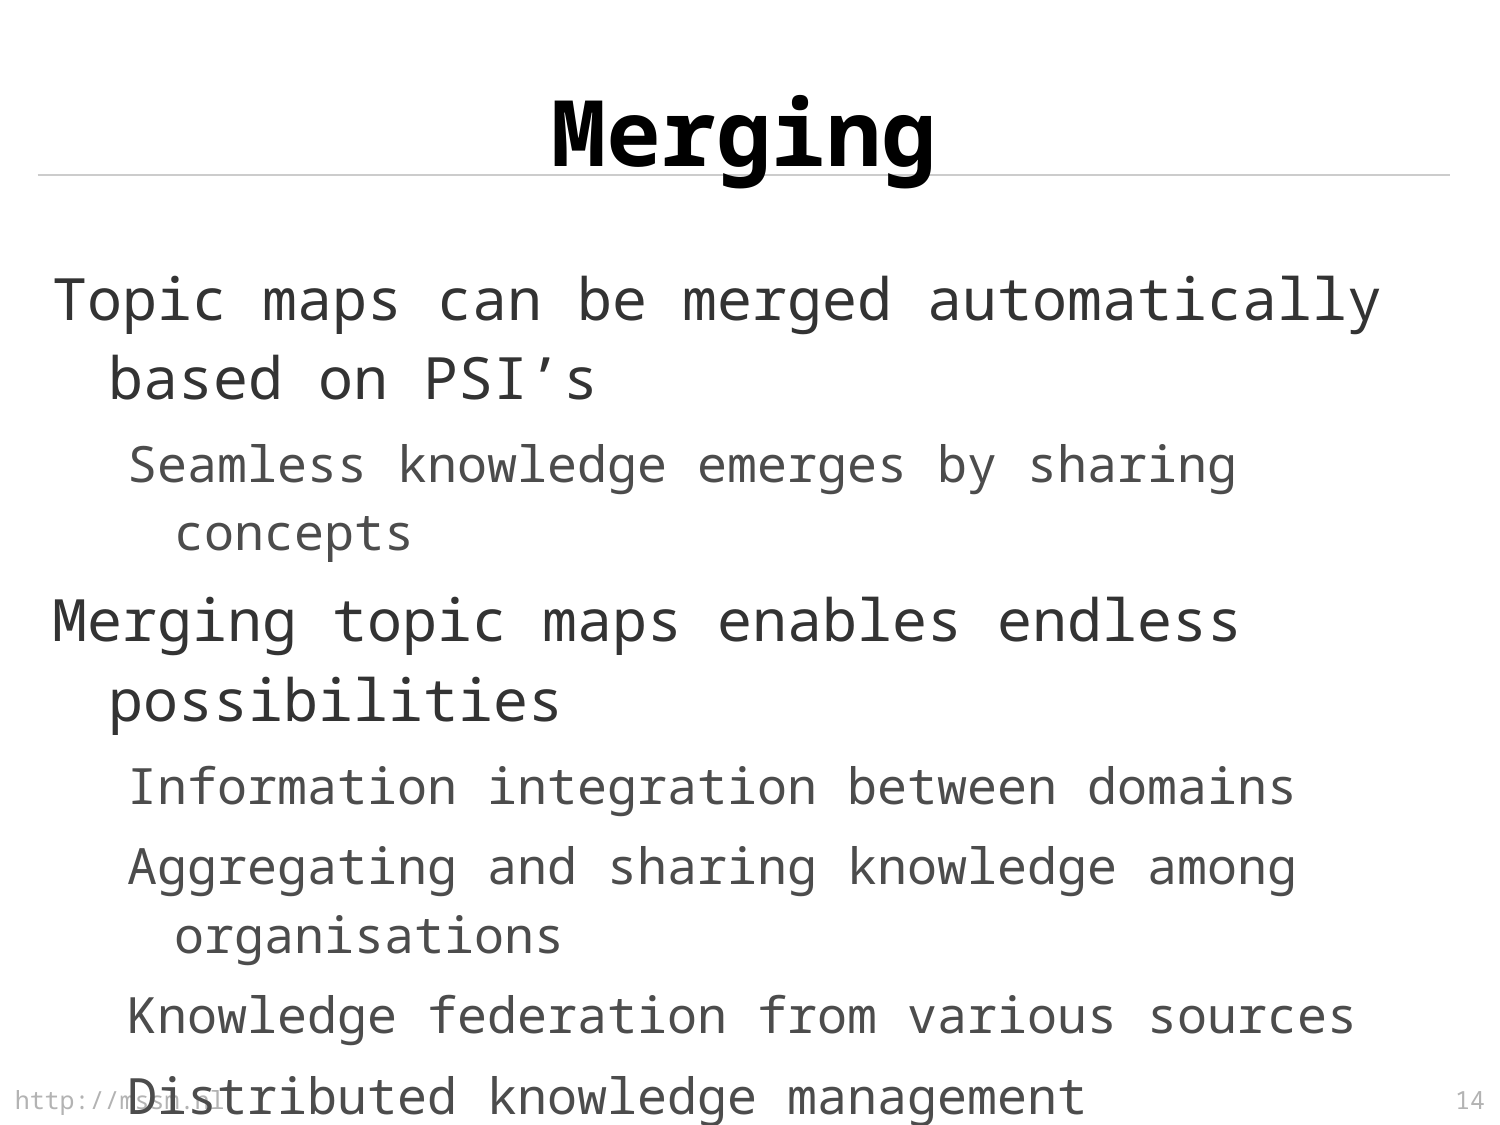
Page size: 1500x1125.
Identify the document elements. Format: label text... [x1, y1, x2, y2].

list Topic maps can be merged automatically based on PSI’s Seamless knowledge emerges by sharing concepts Merging topic maps enables endless possibilities Information integration between domains Aggregating and sharing knowledge among organisations Knowledge federation from various sources Distributed knowledge management Re-use of knowledge throughout various applications [37, 249, 1450, 1076]
title Merging [37, 37, 1450, 225]
